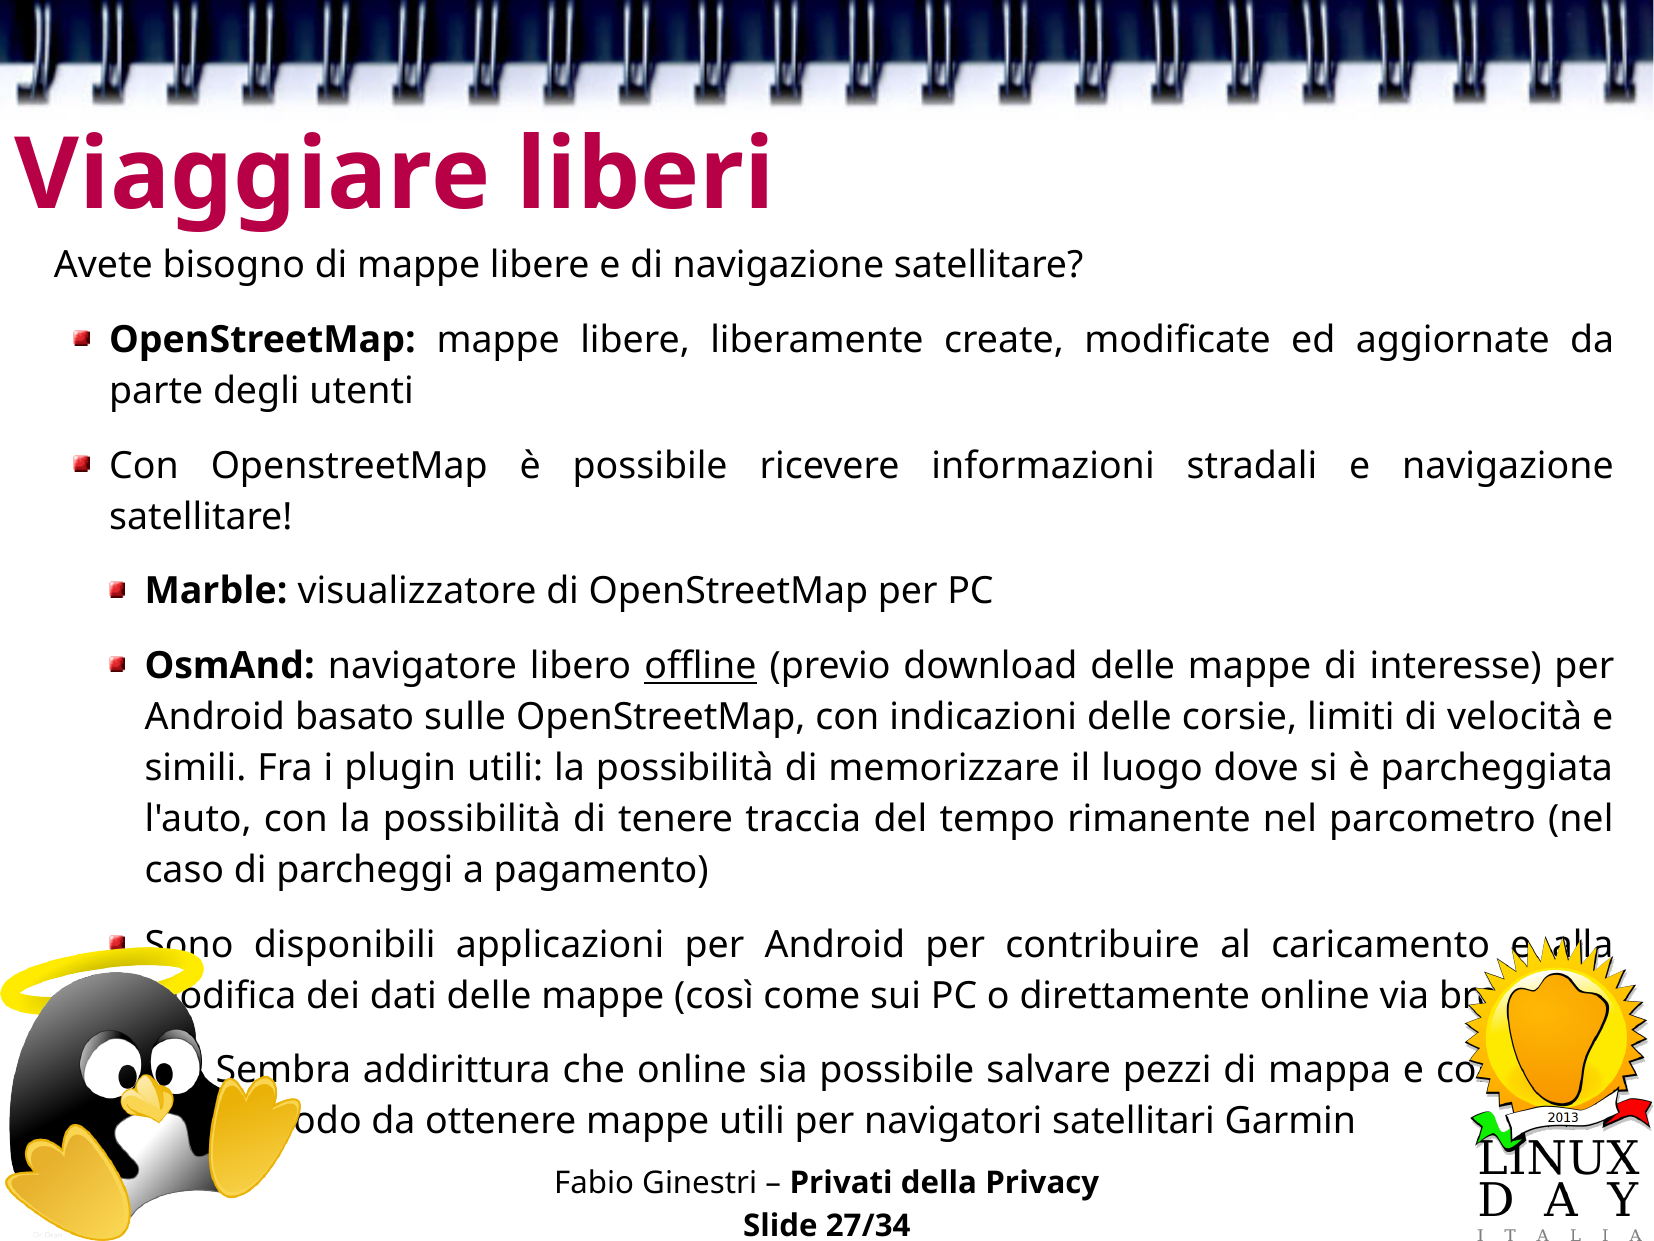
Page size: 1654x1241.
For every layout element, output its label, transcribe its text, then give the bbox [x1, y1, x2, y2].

picture [1464, 935, 1654, 1241]
text_box Viaggiare liberi [0, 94, 759, 226]
picture [0, 0, 1654, 121]
text_box Avete bisogno di mappe libere e di navigazione satellitare? OpenStreetMap: mappe libere, liberamente create, modificate ed aggiornate da parte degli utenti Con OpenstreetMap è possibile ricevere informazioni stradali e navigazione satellitare! Marble: visualizzatore di OpenStreetMap per PC OsmAnd: navigatore libero offline (previo download delle mappe di interesse) per Android basato sulle OpenStreetMap, con indicazioni delle corsie, limiti di velocità e simili. Fra i plugin utili: la possibilità di memorizzare il luogo dove si è parcheggiata l'auto, con la possibilità di tenere traccia del tempo rimanente nel parcometro (nel caso di parcheggi a pagamento) Sono disponibili applicazioni per Android per contribuire al caricamento e alla modifica dei dati delle mappe (così come sui PC o direttamente online via browser) Sembra addirittura che online sia possibile salvare pezzi di mappa e convertirli in modo da ottenere mappe utili per navigatori satellitari Garmin [23, 230, 1630, 997]
text_box Fabio Ginestri – Privati della Privacy Slide <numero>/34 [550, 1152, 1104, 1241]
picture [0, 947, 301, 1241]
